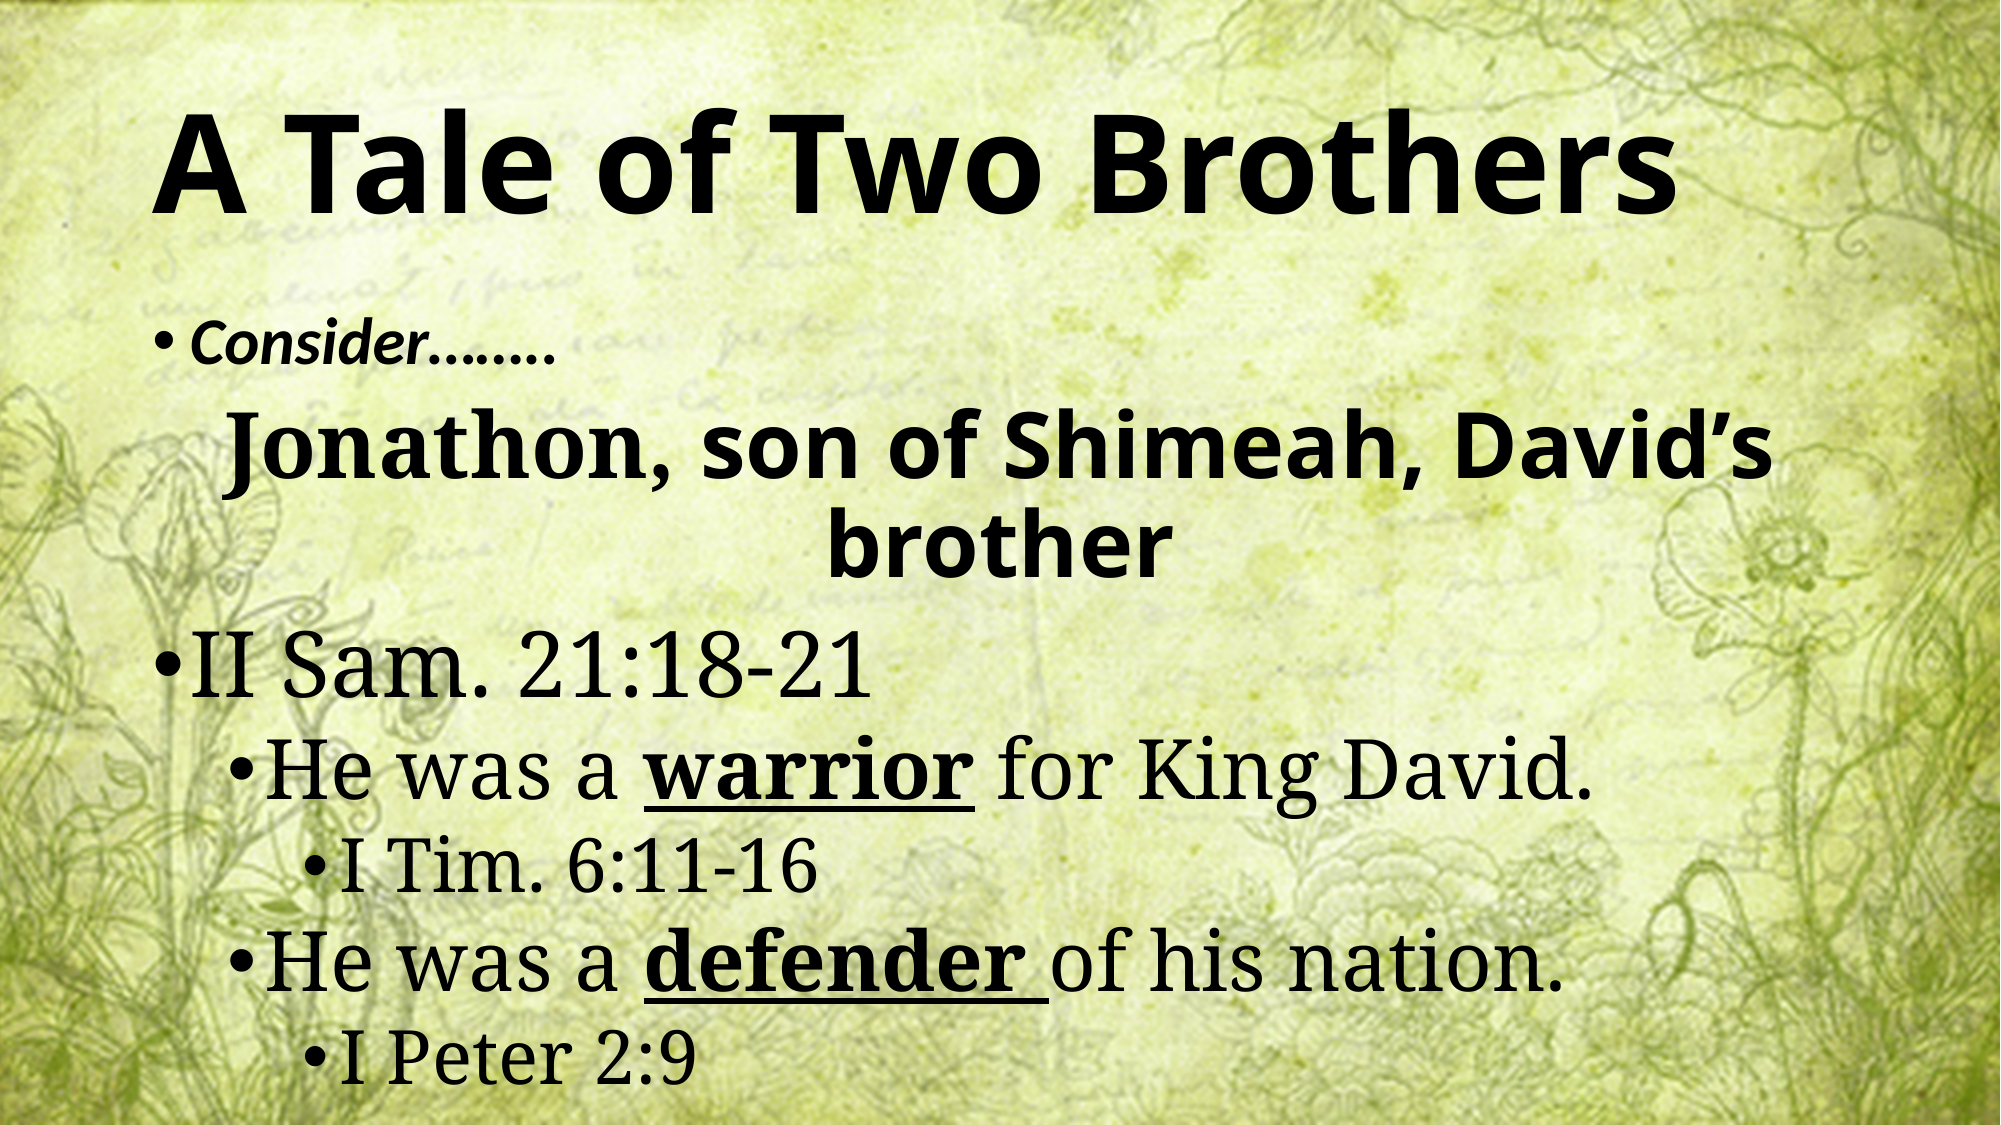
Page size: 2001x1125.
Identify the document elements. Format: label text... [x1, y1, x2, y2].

title A Tale of Two Brothers [137, 59, 1863, 278]
picture [0, 0, 2000, 1125]
list Consider…….. Jonathon, son of Shimeah, David’s brother II Sam. 21:18-21 He was a warrior for King David. I Tim. 6:11-16 He was a defender of his nation. I Peter 2:9 [137, 299, 1863, 1014]
